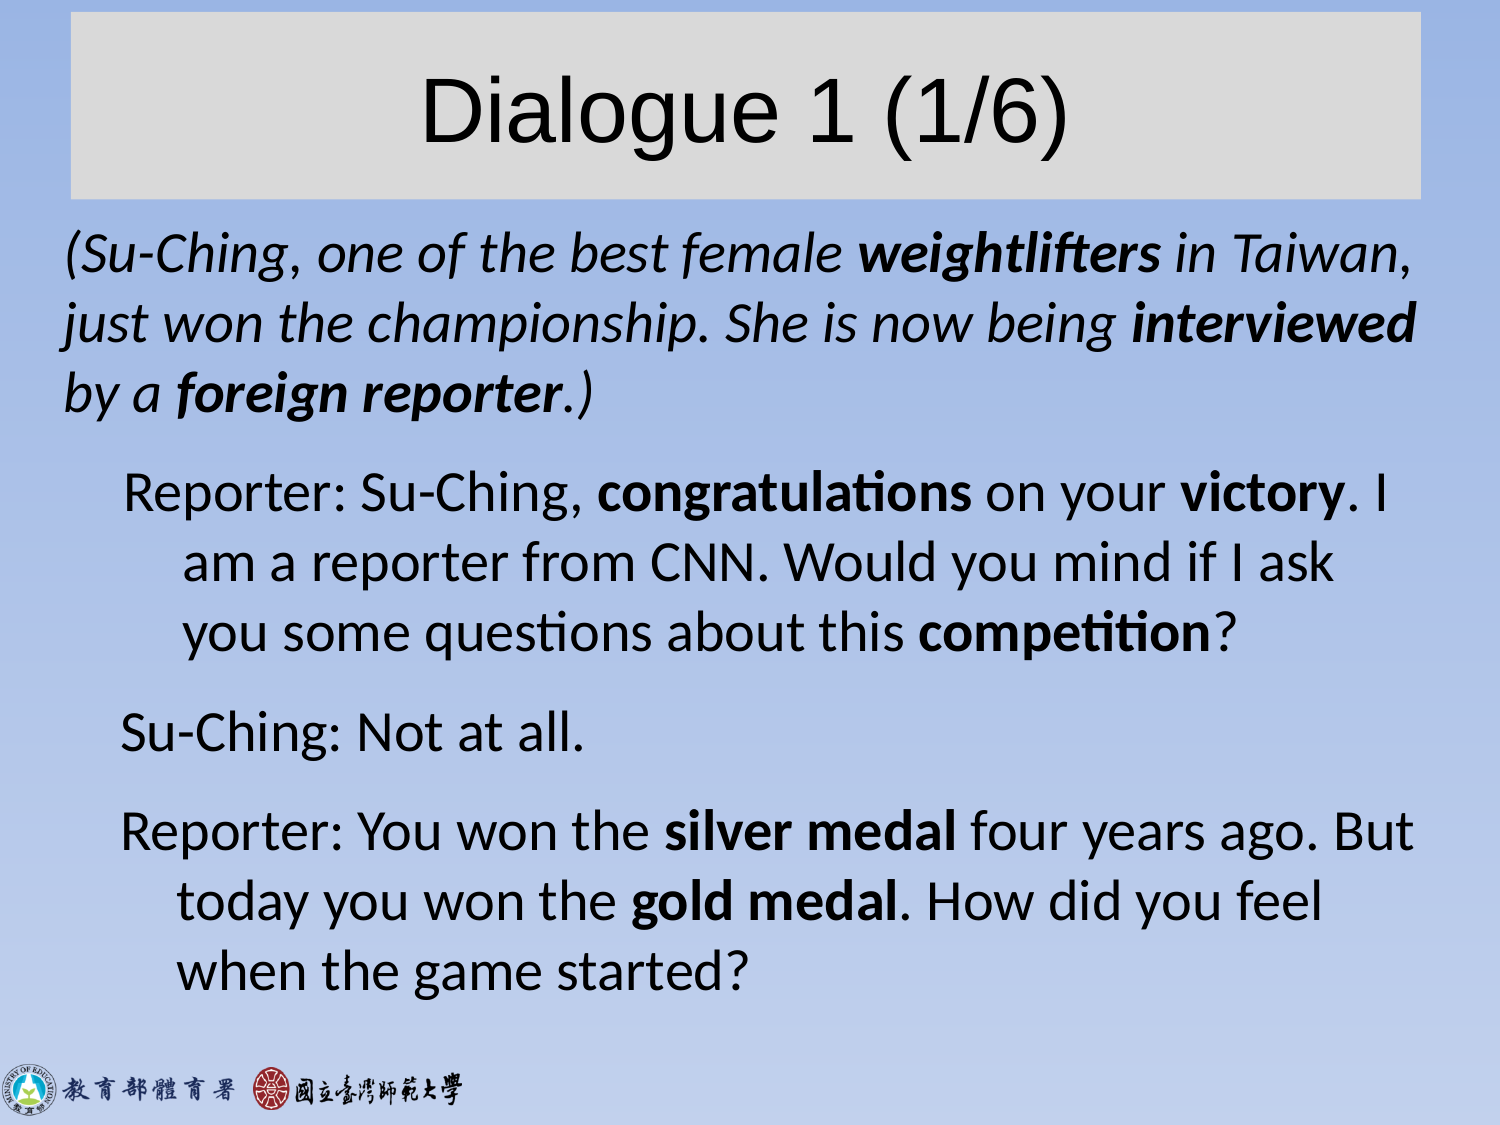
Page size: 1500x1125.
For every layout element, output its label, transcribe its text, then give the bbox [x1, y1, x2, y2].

list (Su-Ching, one of the best female weightlifters in Taiwan, just won the championship. She is now being interviewed by a foreign reporter.) Reporter: Su-Ching, congratulations on your victory. I am a reporter from CNN. Would you mind if I ask you some questions about this competition? Su-Ching: Not at all. Reporter: You won the silver medal four years ago. But today you won the gold medal. How did you feel when the game started? [49, 207, 1443, 1062]
title Dialogue 1 (1/6) [70, 11, 1421, 200]
